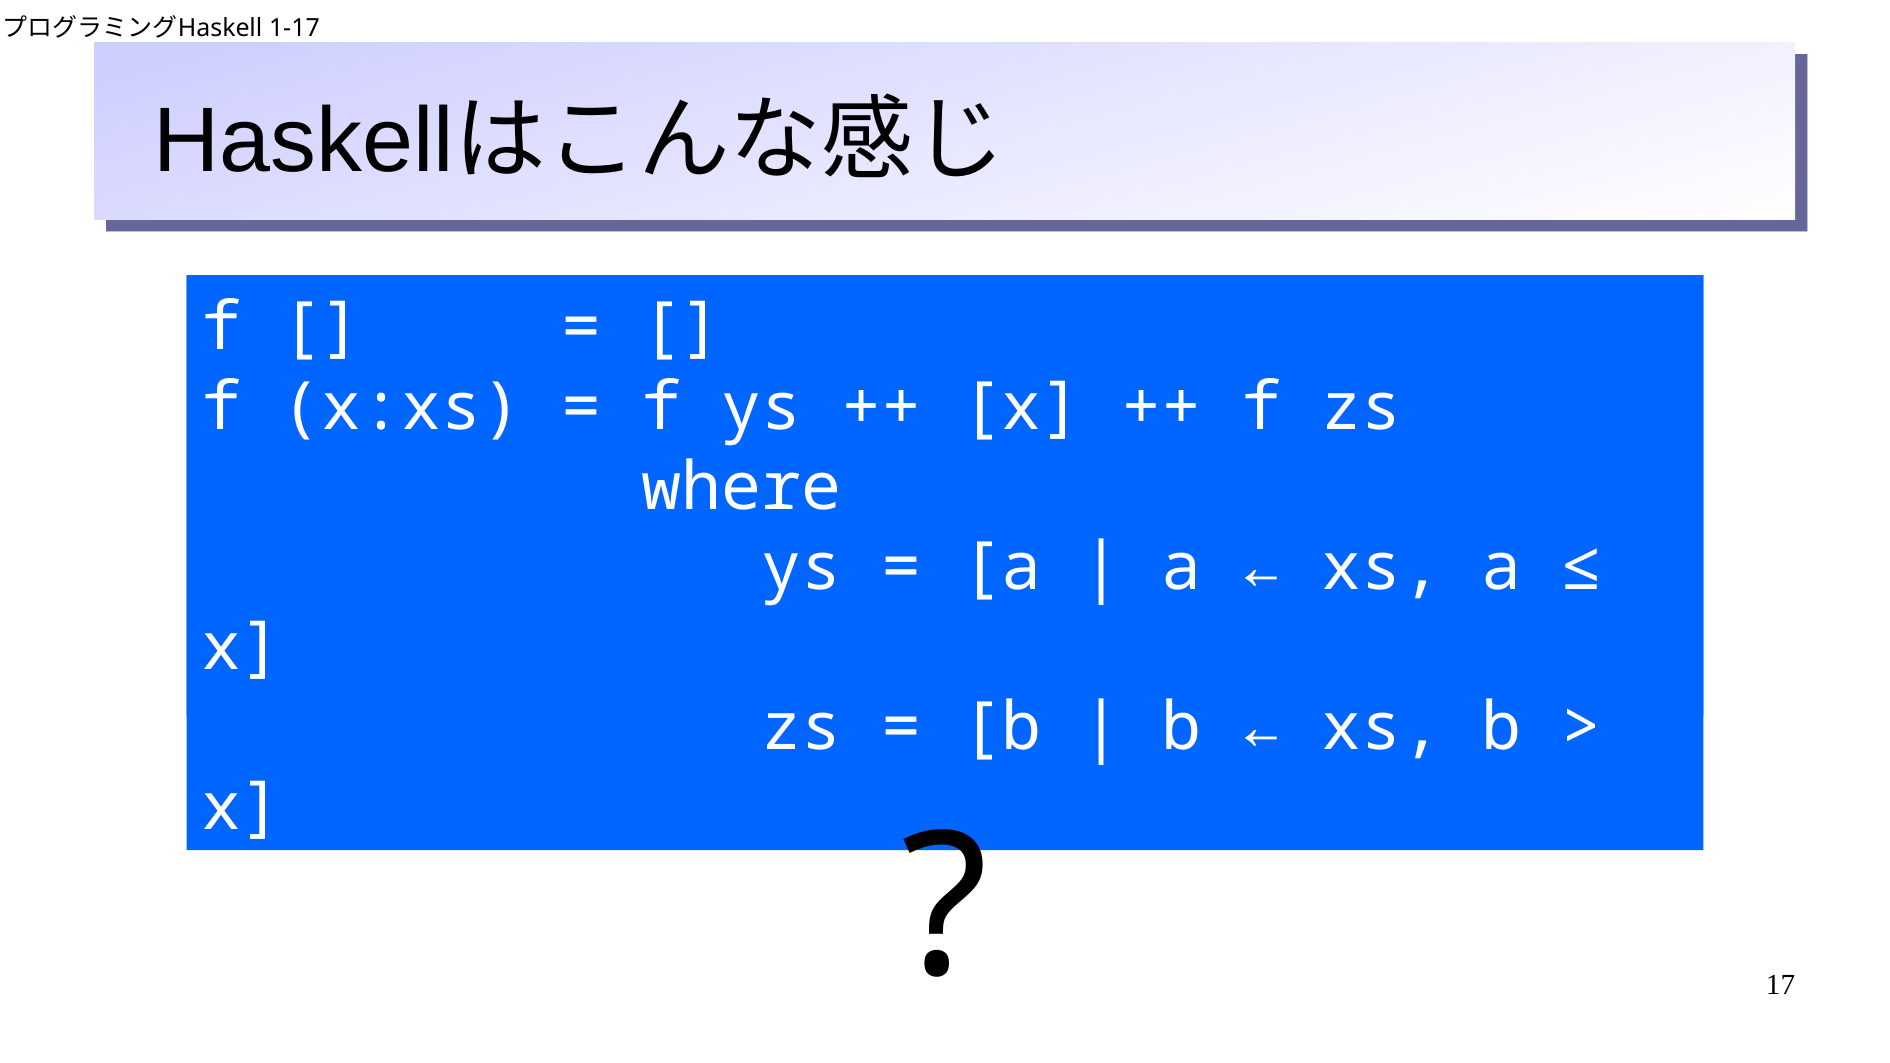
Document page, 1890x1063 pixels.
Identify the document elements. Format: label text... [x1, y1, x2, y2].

text_box ? [886, 766, 1004, 1023]
title Haskellはこんな感じ [94, 42, 1796, 220]
text_box f [] = [] f (x:xs) = f ys ++ [x] ++ f zs where ys = [a | a ← xs, a ≤ x] zs = [b | b ← xs, b > x] [186, 275, 1704, 851]
